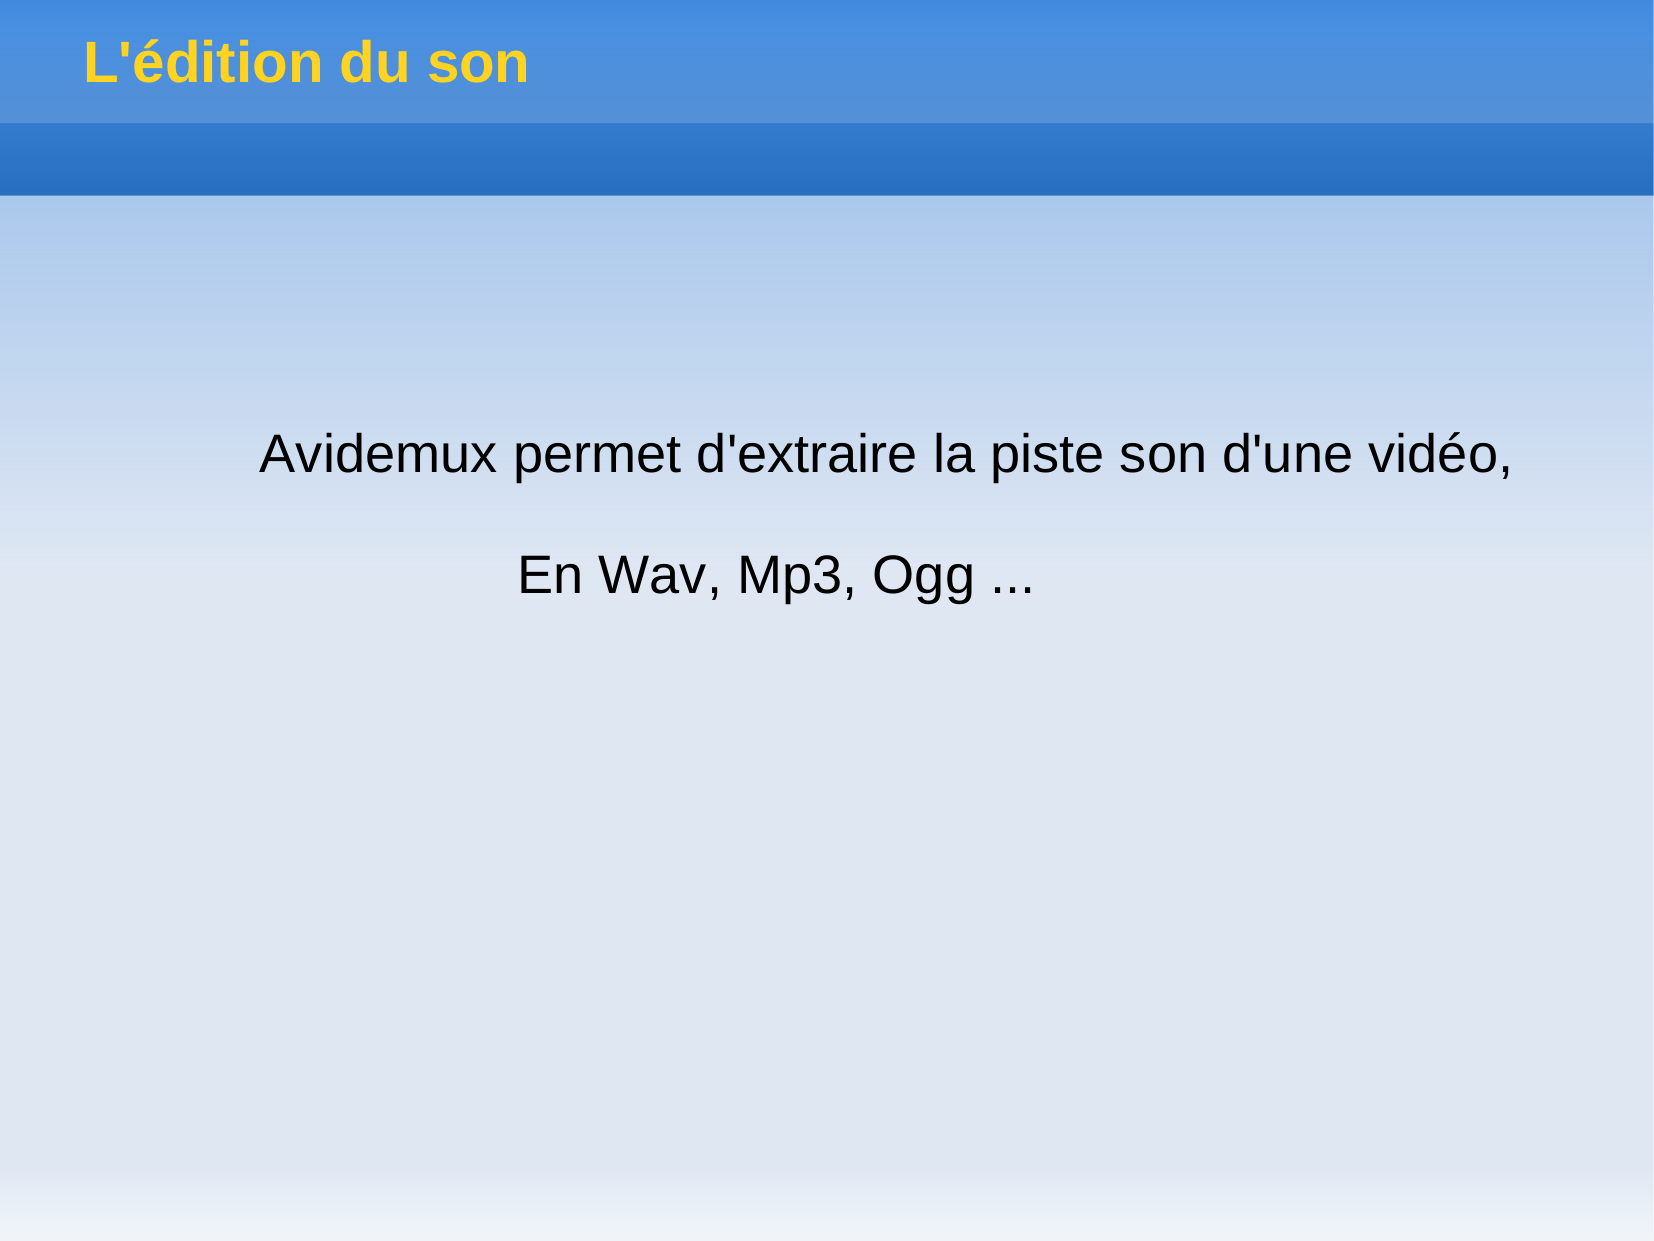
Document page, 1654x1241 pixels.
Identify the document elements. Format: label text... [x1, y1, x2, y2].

title L'édition du son [6, 17, 609, 107]
text_box Avidemux permet d'extraire la piste son d'une vidéo, En Wav, Mp3, Ogg ... [23, 295, 1654, 882]
title [0, 206, 1654, 1241]
picture [0, 0, 1654, 206]
